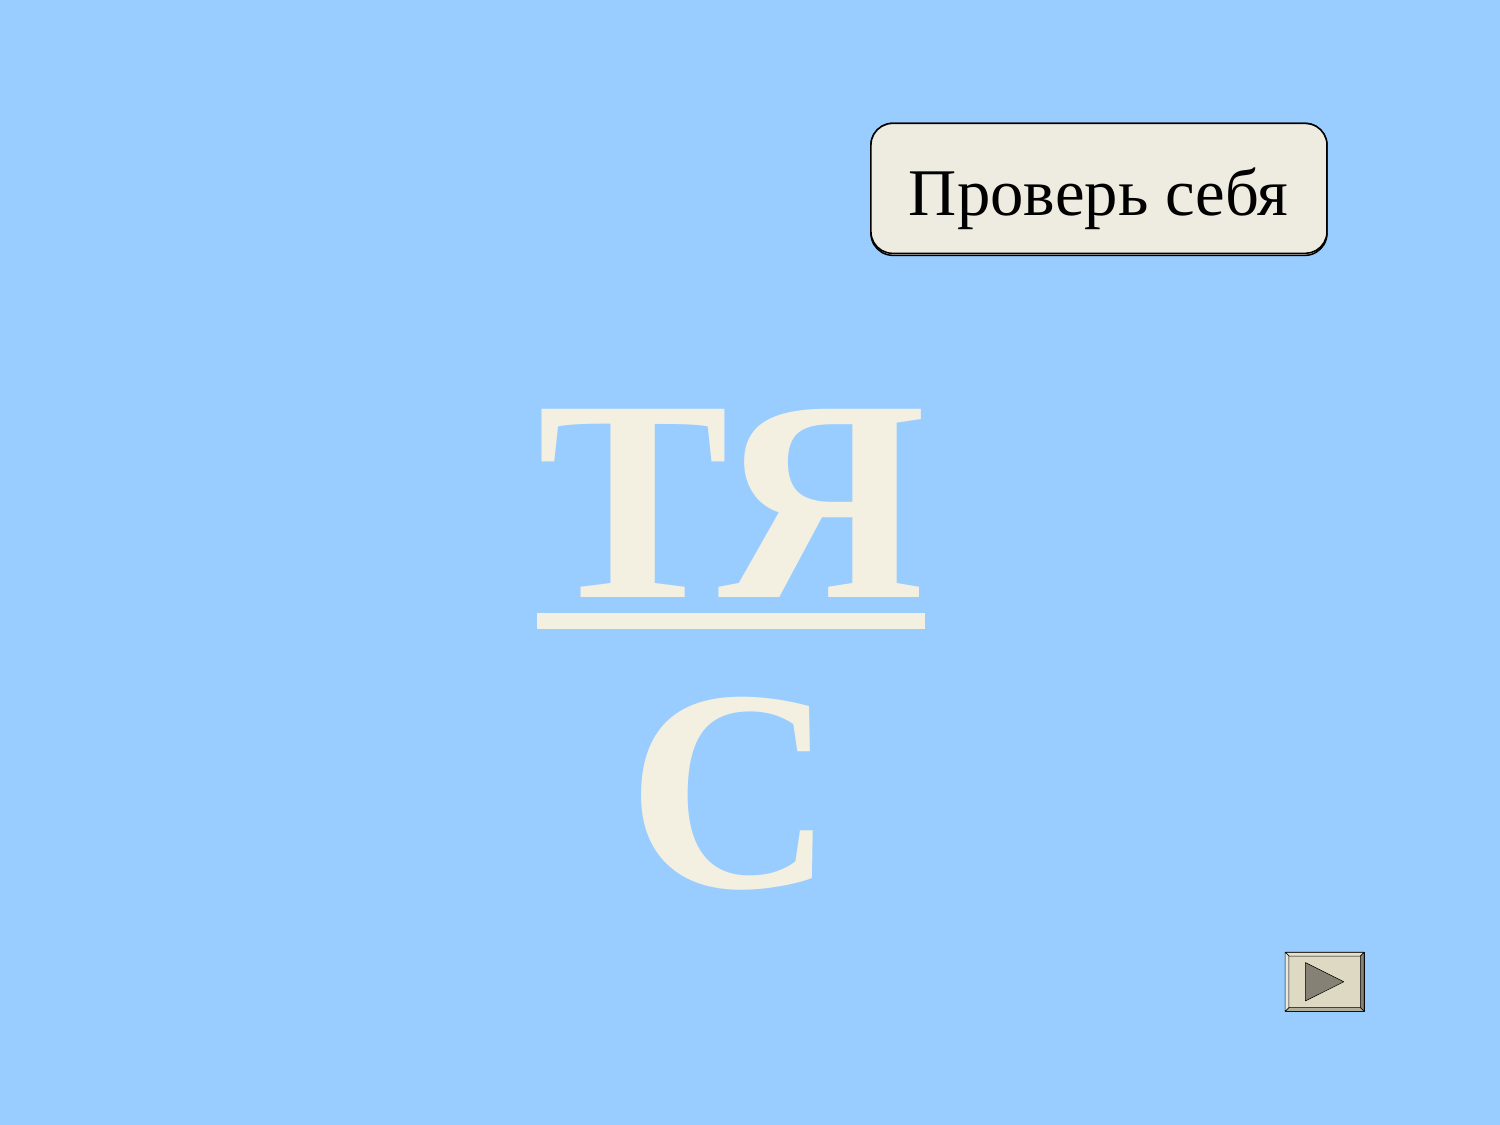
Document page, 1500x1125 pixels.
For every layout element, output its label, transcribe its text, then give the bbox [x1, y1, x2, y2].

text_box [1286, 952, 1365, 1012]
text_box ТЯ [443, 302, 1020, 592]
text_box ТЯ [788, 424, 852, 502]
text_box [870, 123, 1327, 254]
text_box С [442, 592, 1020, 953]
text_box ТЯ [782, 517, 852, 592]
